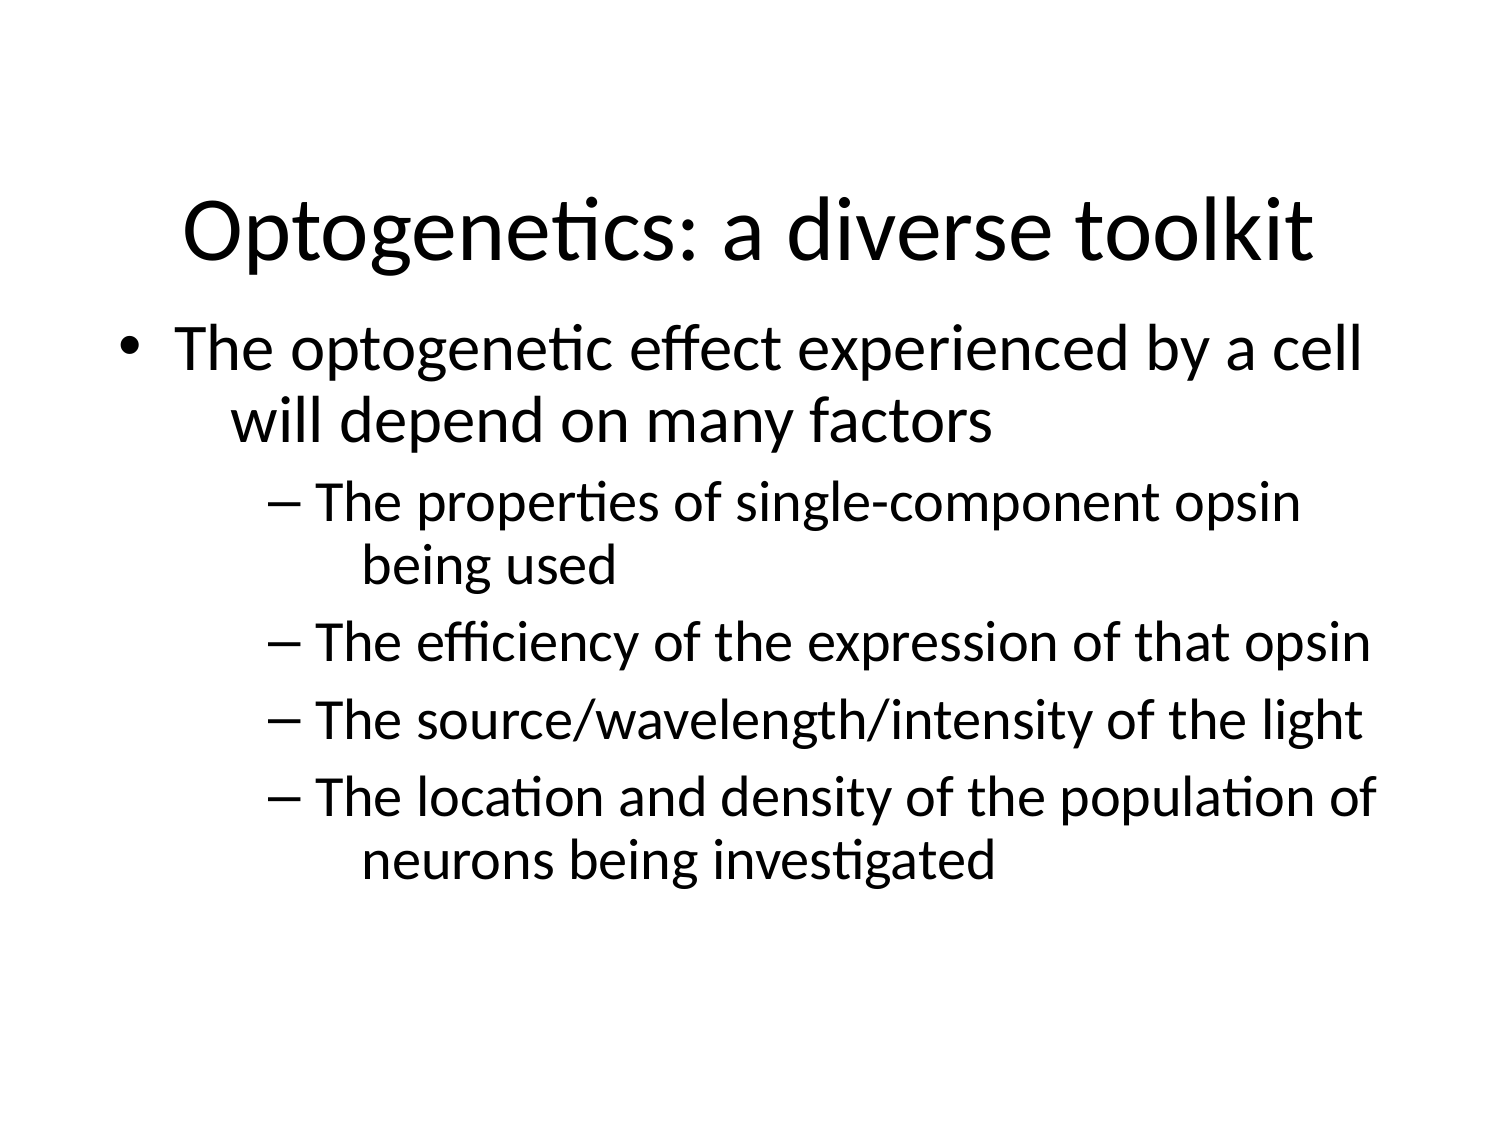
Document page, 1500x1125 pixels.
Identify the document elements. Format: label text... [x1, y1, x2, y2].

title Optogenetics: a diverse toolkit [103, 141, 1397, 305]
list The optogenetic effect experienced by a cell will depend on many factors The properties of single-component opsin being used The efficiency of the expression of that opsin The source/wavelength/intensity of the light The location and density of the population of neurons being investigated [103, 305, 1397, 923]
